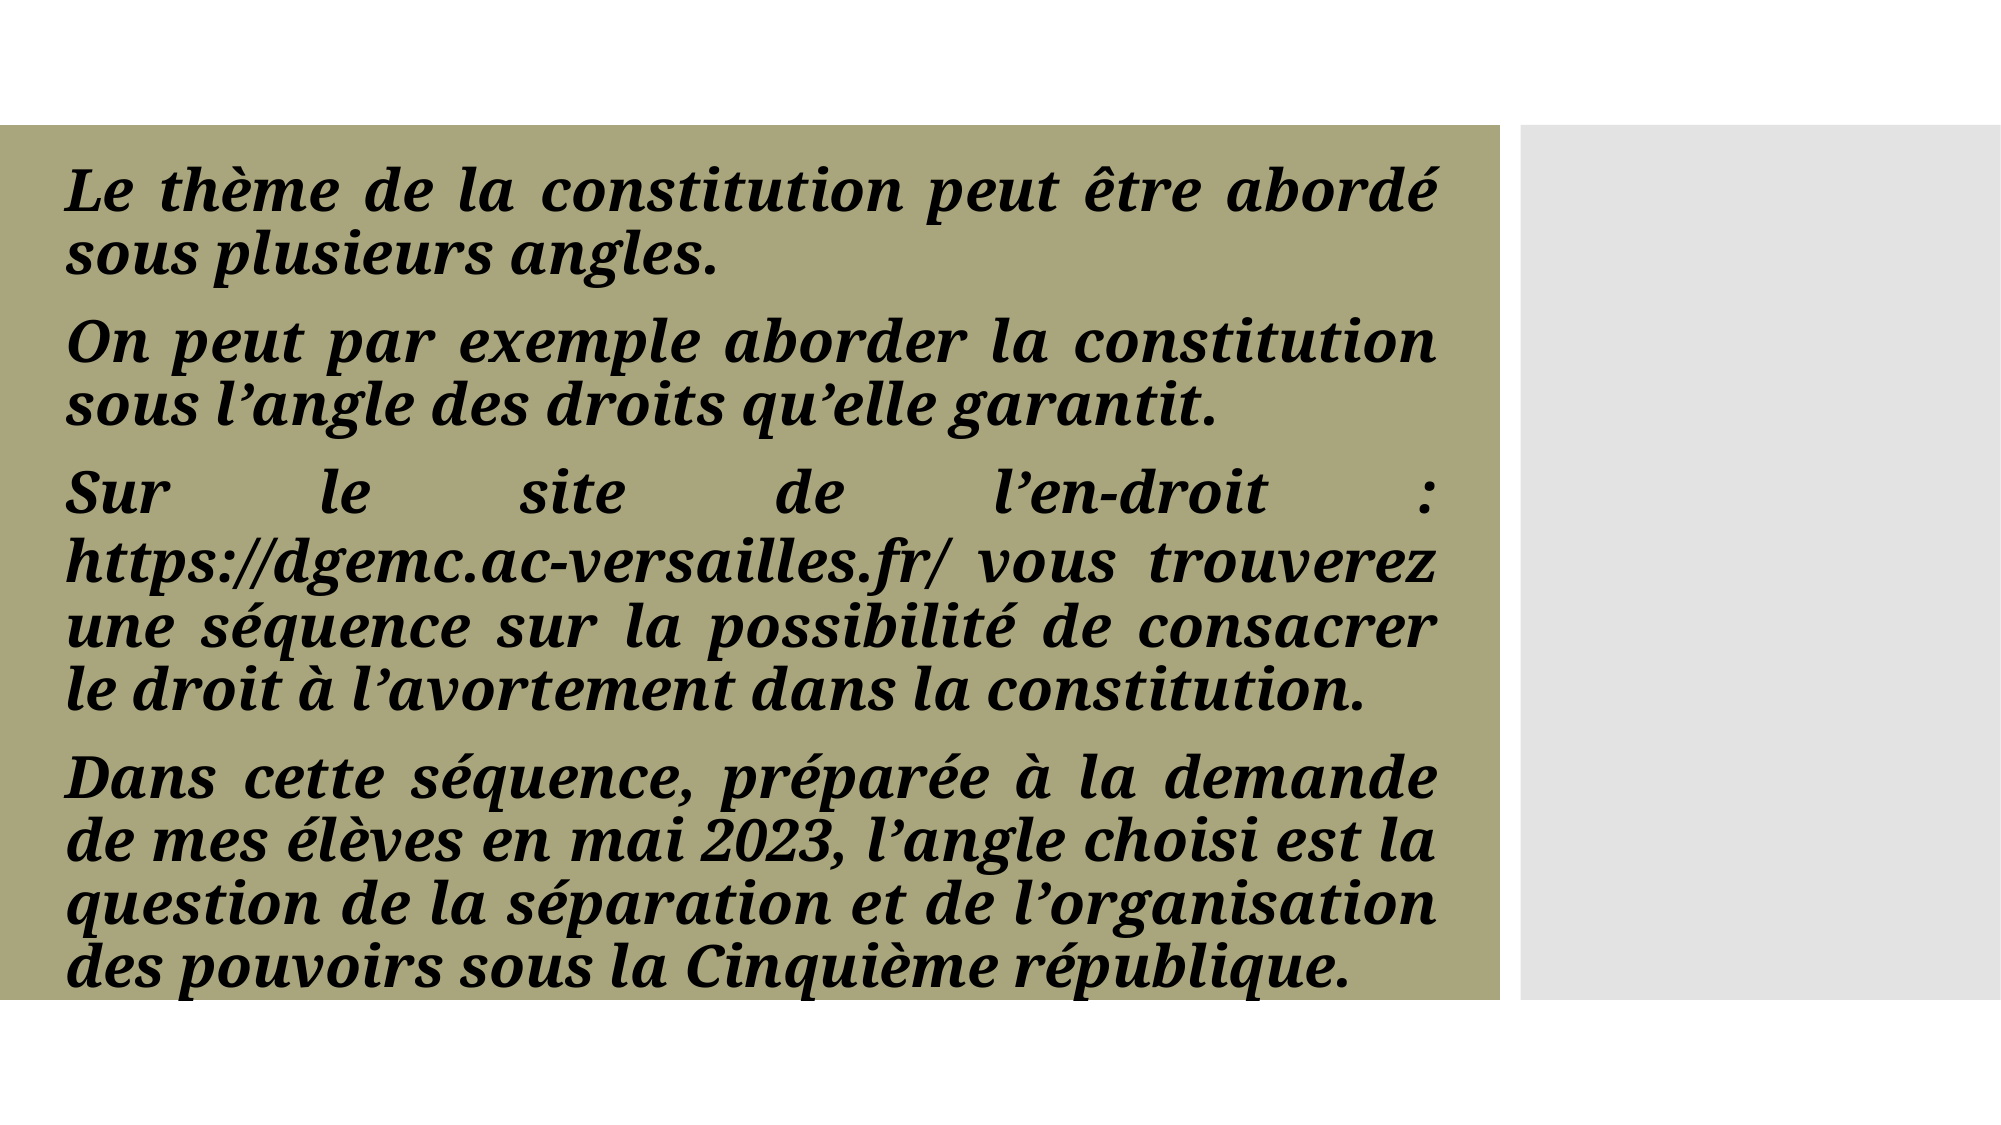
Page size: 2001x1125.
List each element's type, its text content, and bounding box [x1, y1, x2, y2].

subtitle Le thème de la constitution peut être abordé sous plusieurs angles. On peut par exemple aborder la constitution sous l’angle des droits qu’elle garantit. Sur le site de l’en-droit : https://dgemc.ac-versailles.fr/ vous trouverez une séquence sur la possibilité de consacrer le droit à l’avortement dans la constitution. Dans cette séquence, préparée à la demande de mes élèves en mai 2023, l’angle choisi est la question de la séparation et de l’organisation des pouvoirs sous la Cinquième république. [50, 153, 1455, 967]
